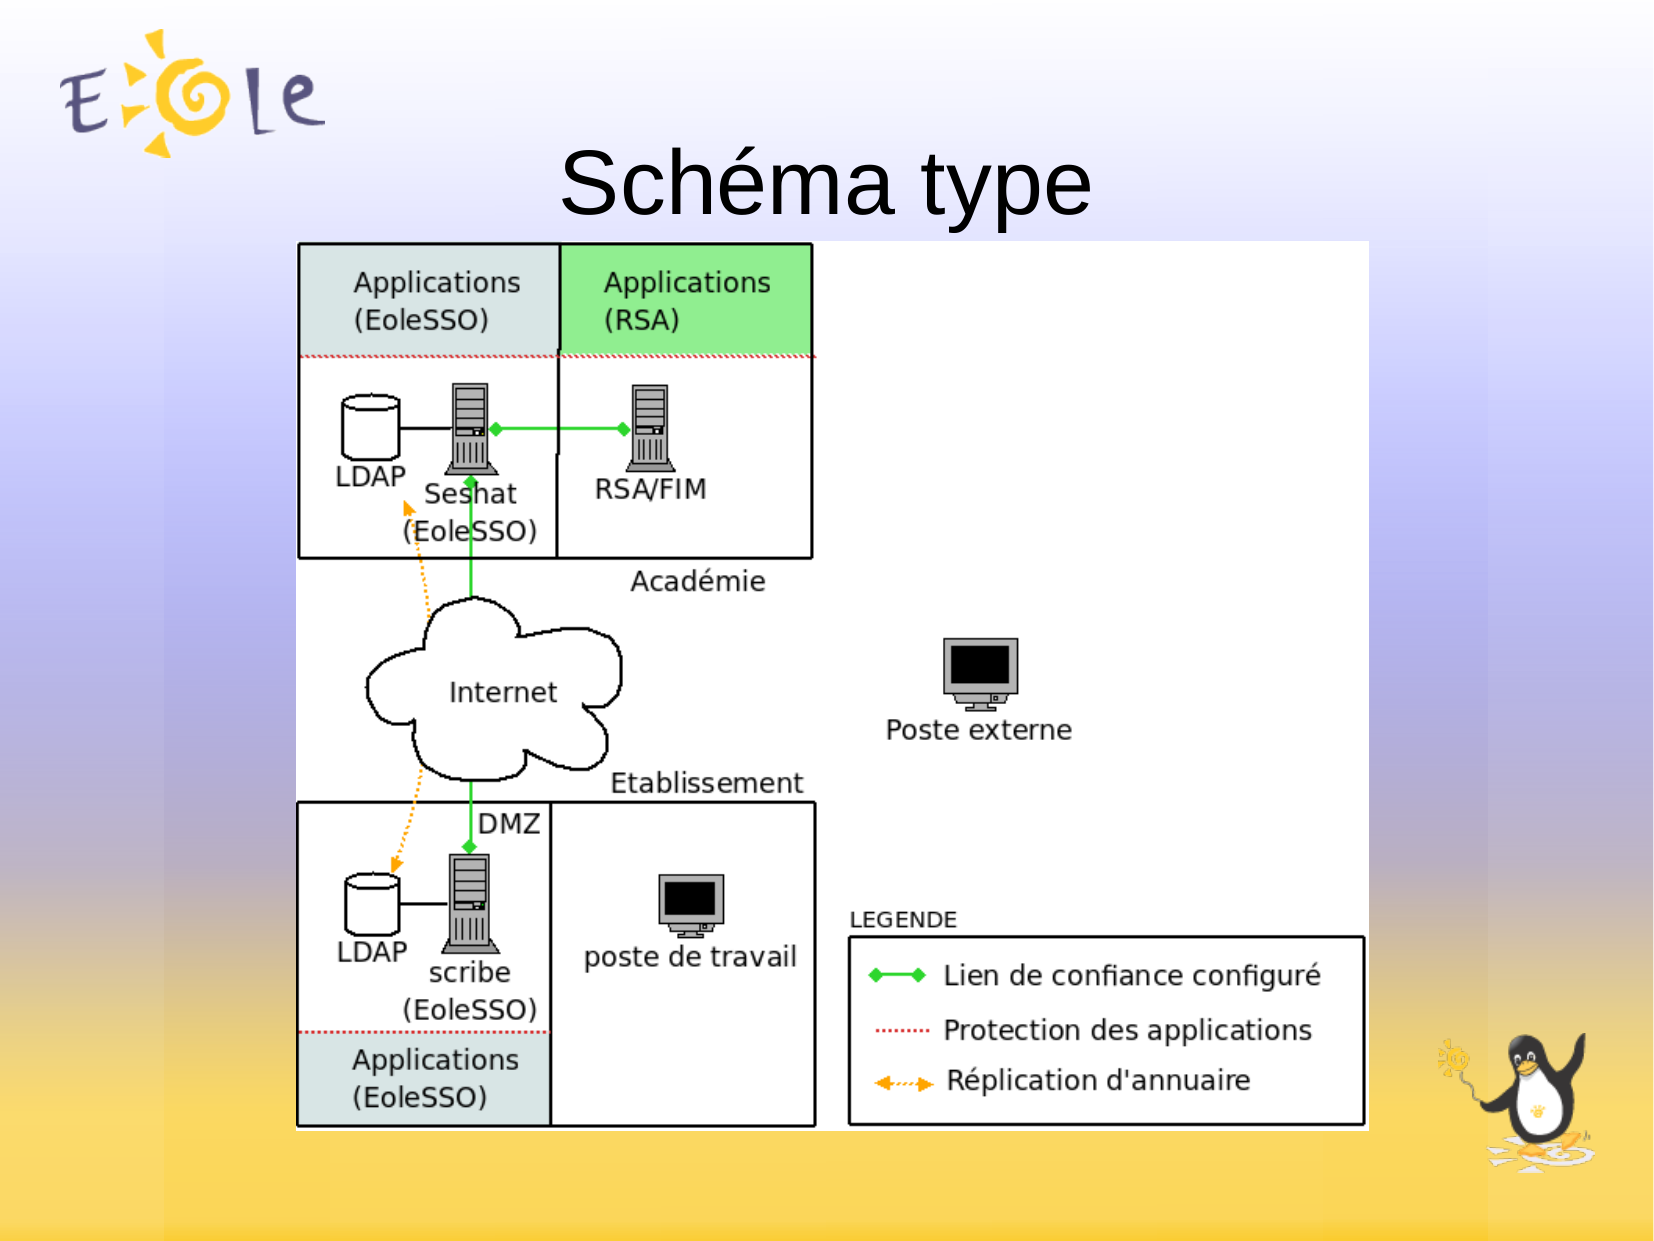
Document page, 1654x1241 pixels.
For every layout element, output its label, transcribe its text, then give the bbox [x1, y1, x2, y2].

title Schéma type [82, 86, 1571, 279]
picture [0, 0, 1654, 1241]
